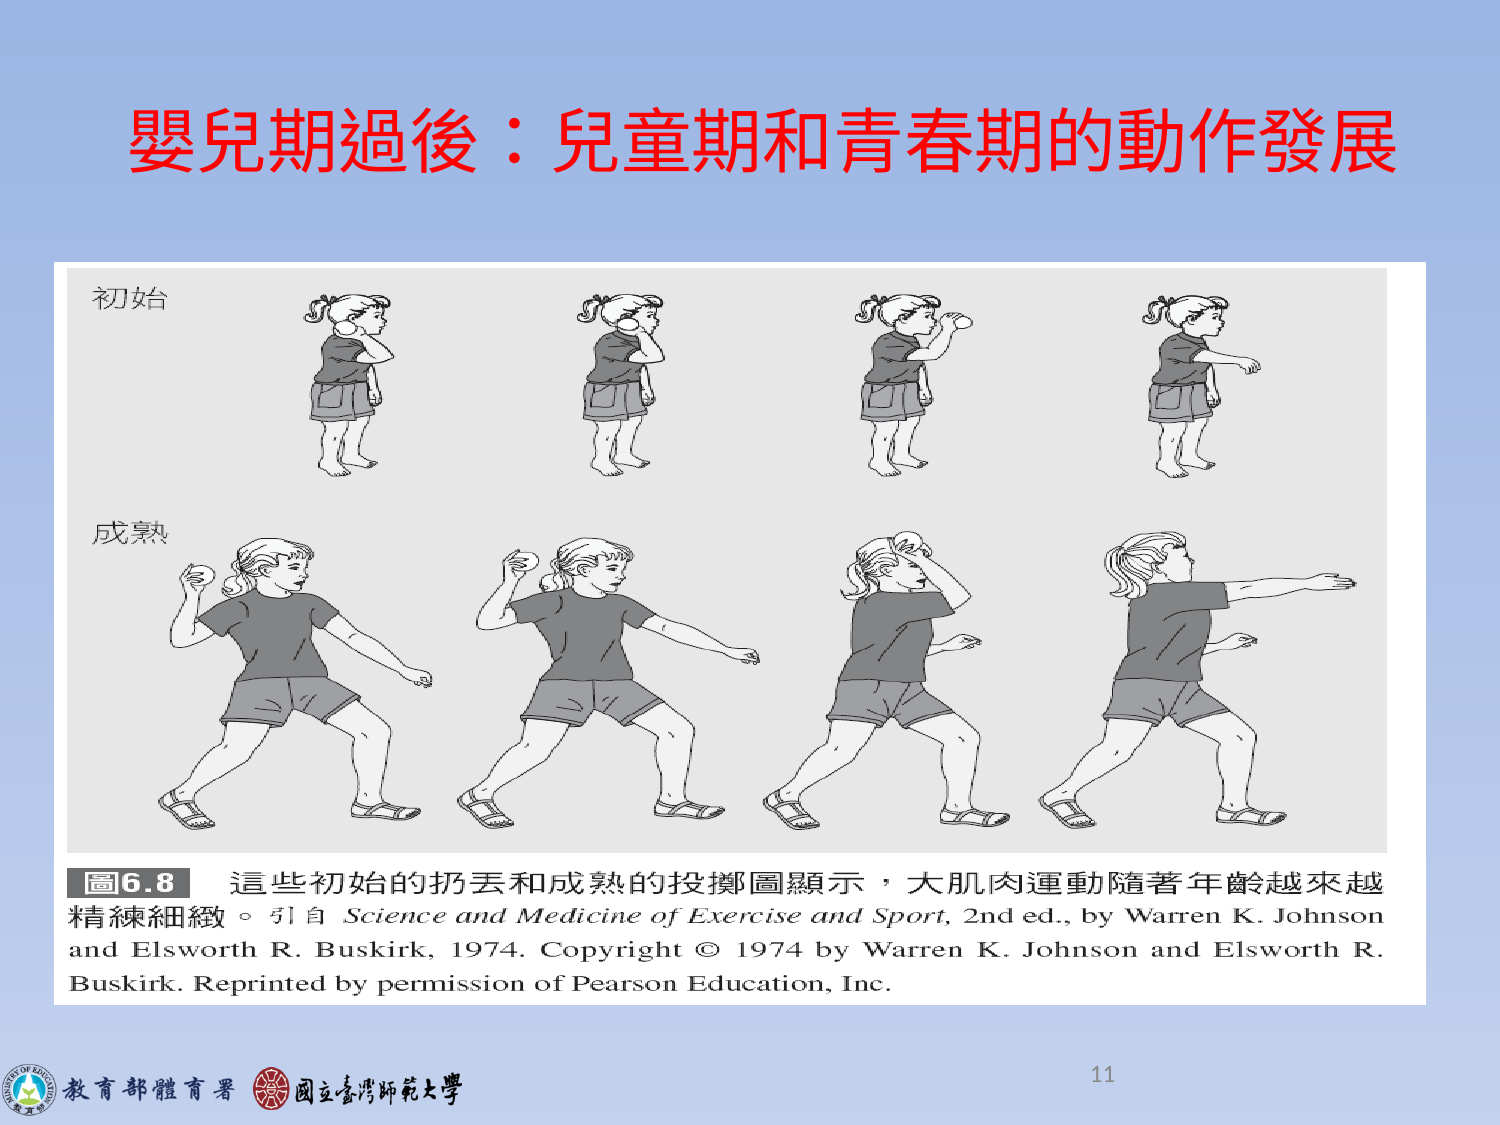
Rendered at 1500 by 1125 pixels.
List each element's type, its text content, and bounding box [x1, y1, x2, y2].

text_box [1074, 1042, 1426, 1103]
title 嬰兒期過後：兒童期和青春期的動作發展 [75, 45, 1451, 233]
picture [54, 262, 1426, 1005]
